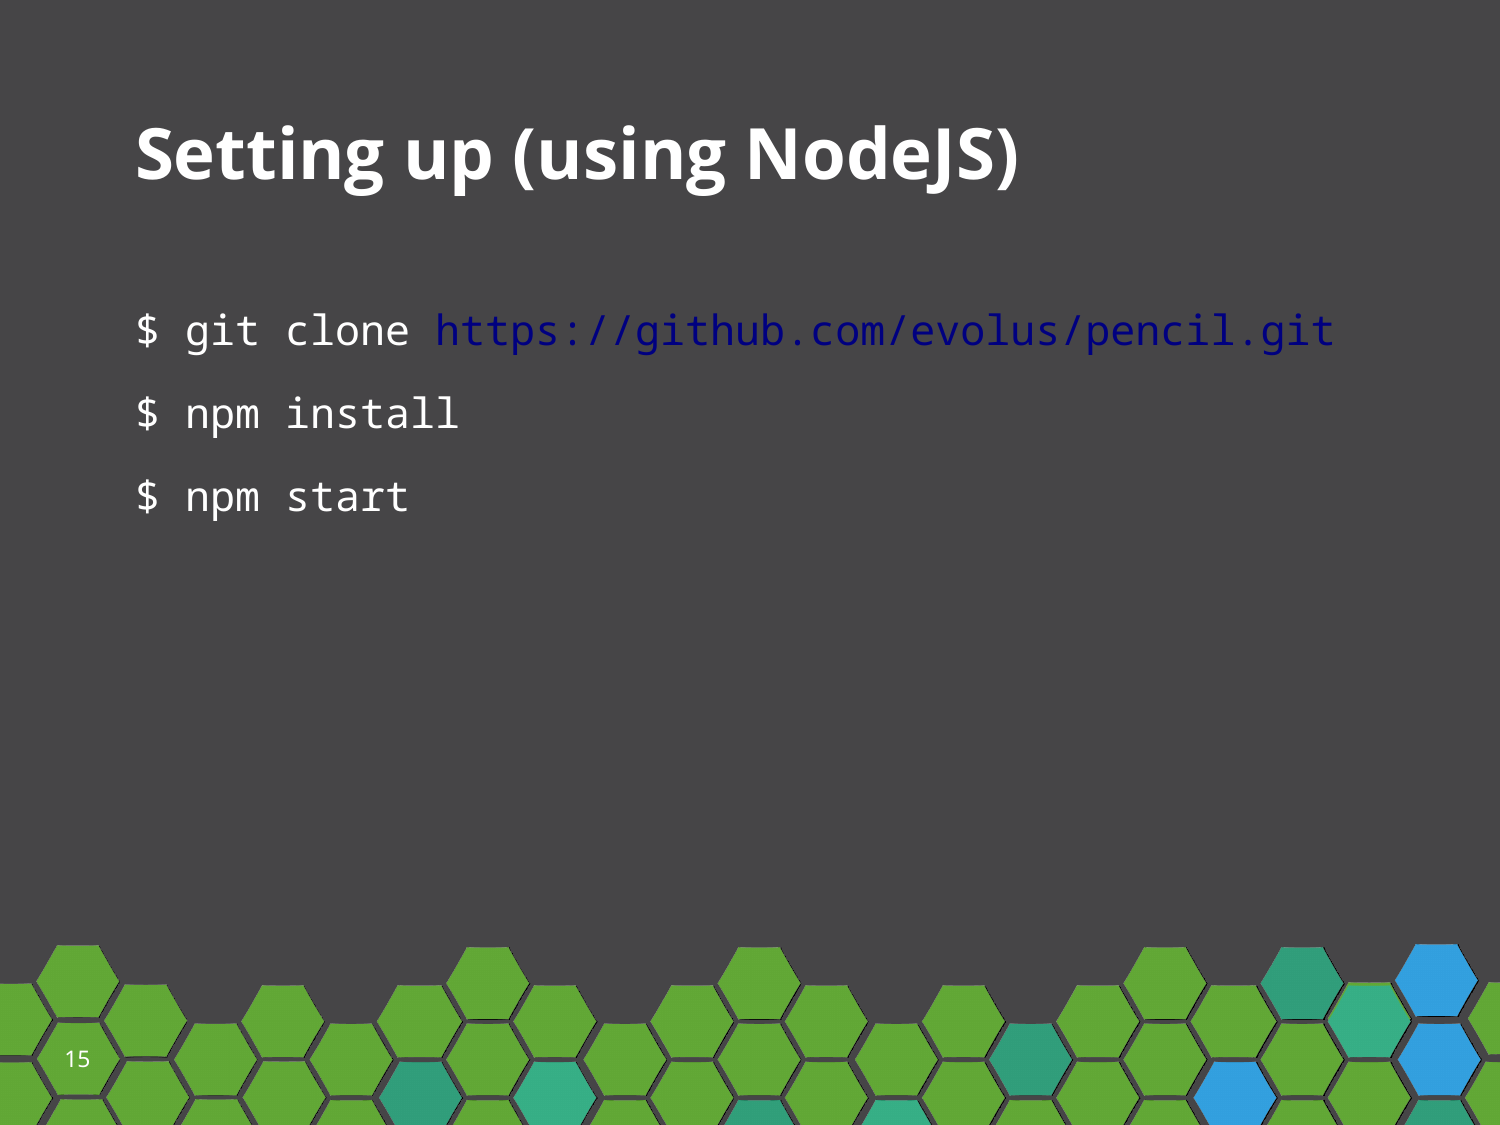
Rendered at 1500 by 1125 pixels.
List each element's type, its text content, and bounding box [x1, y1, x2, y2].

picture [0, 944, 1500, 1125]
list $ git clone https://github.com/evolus/pencil.git $ npm install $ npm start [135, 291, 1372, 945]
title Setting up (using NodeJS) [135, 71, 1372, 234]
